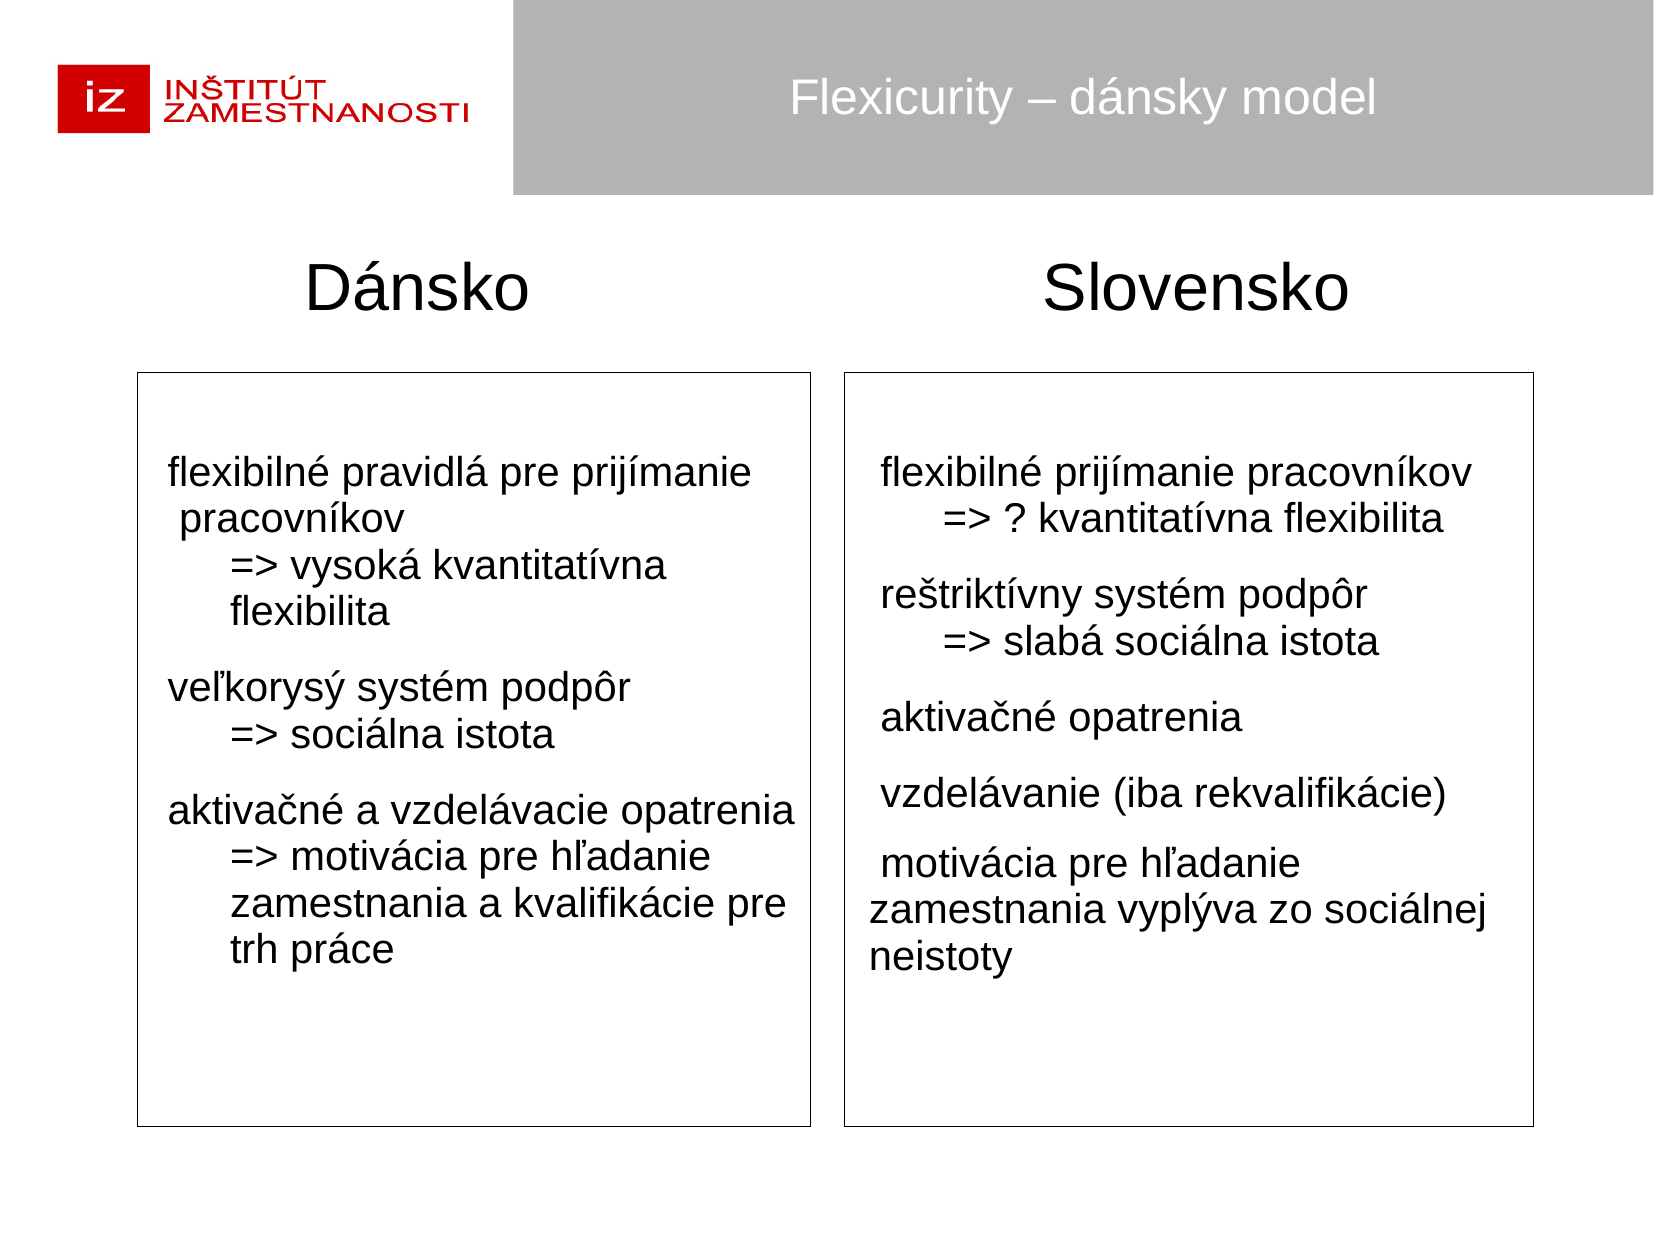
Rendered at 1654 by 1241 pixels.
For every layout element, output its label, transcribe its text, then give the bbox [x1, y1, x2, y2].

picture [6, 5, 513, 189]
title Dánsko Slovensko [121, 233, 1534, 341]
list flexibilné pravidlá pre prijímanie pracovníkov => vysoká kvantitatívna flexibilita veľkorysý systém podpôr => sociálna istota aktivačné a vzdelávacie opatrenia => motivácia pre hľadanie zamestnania a kvalifikácie pre trh práce [137, 372, 811, 1127]
list flexibilné prijímanie pracovníkov => ? kvantitatívna flexibilita reštriktívny systém podpôr => slabá sociálna istota aktivačné opatrenia vzdelávanie (iba rekvalifikácie) motivácia pre hľadanie zamestnania vyplýva zo sociálnej neistoty [844, 372, 1534, 1127]
text_box [0, 0, 1654, 196]
text_box Flexicurity – dánsky model [513, 0, 1654, 195]
